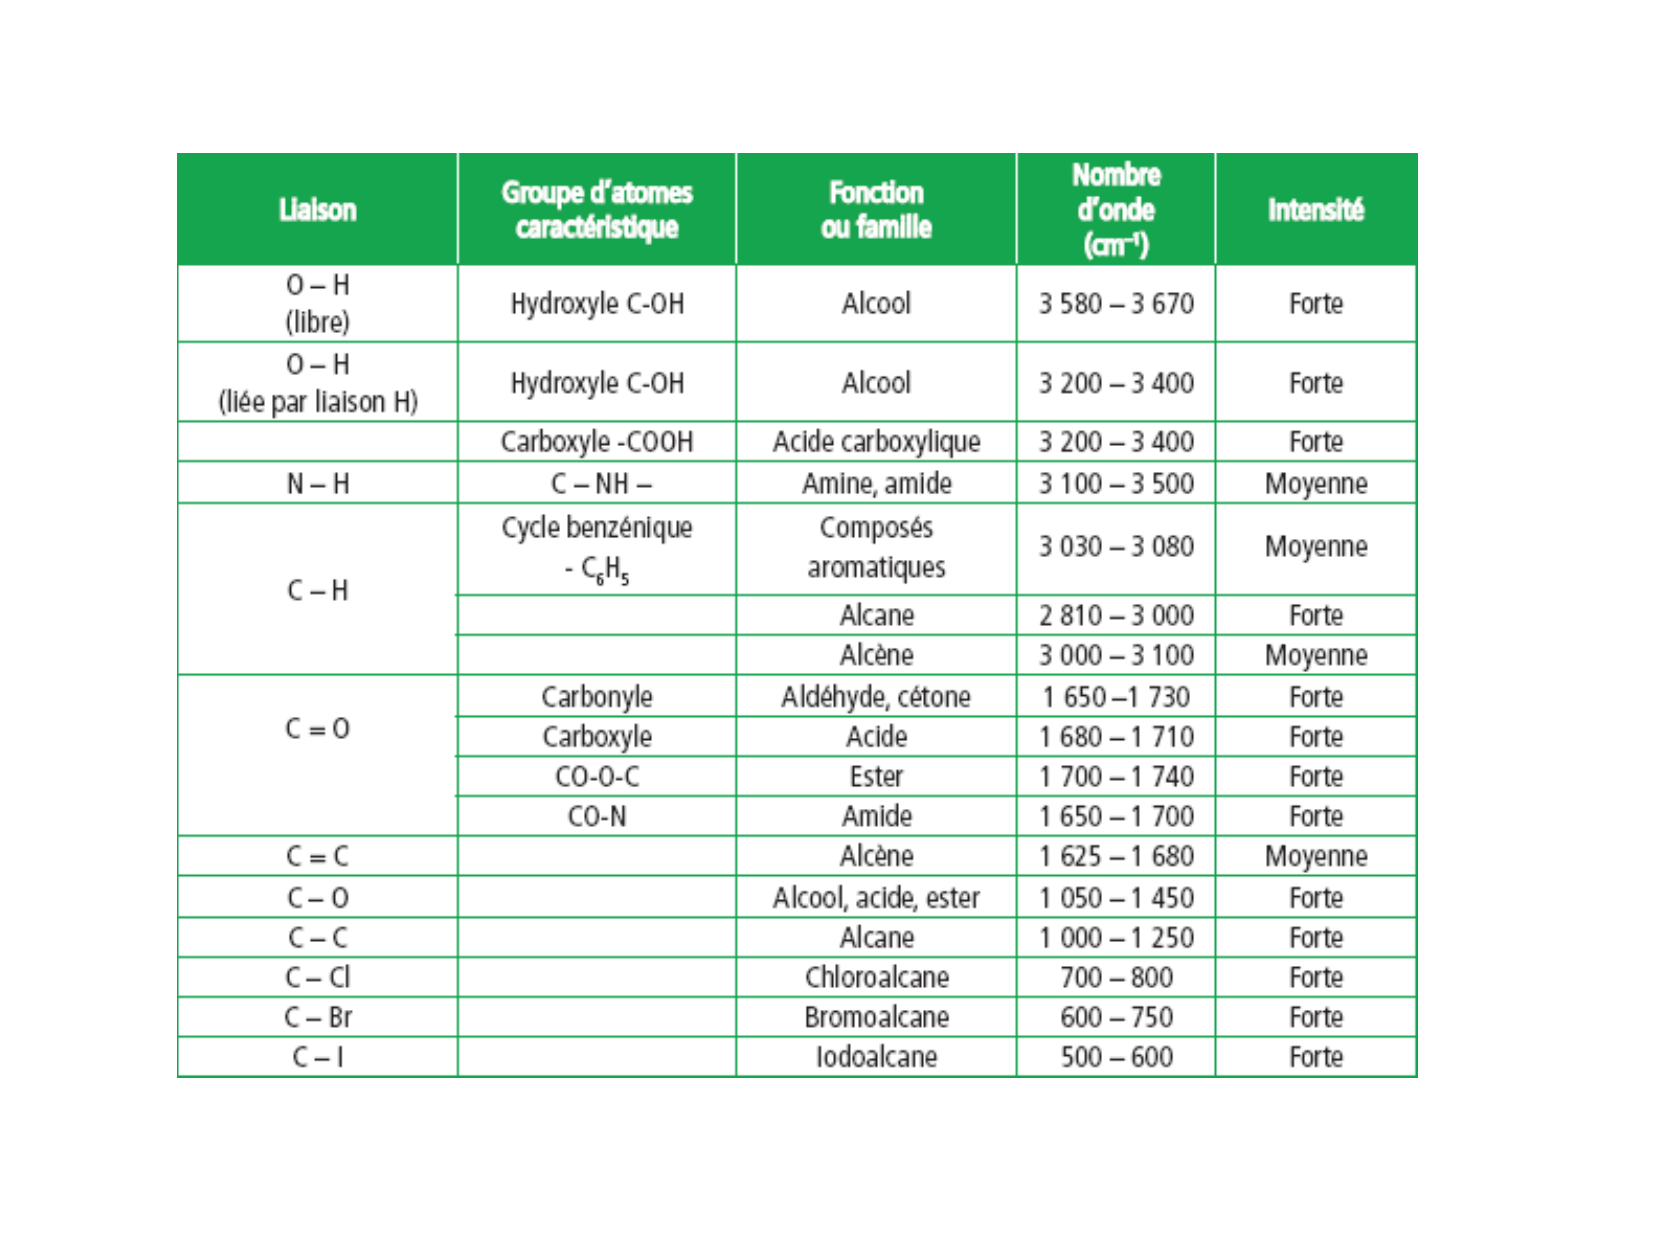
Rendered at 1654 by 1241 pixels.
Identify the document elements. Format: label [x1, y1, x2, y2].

picture [177, 153, 1418, 1078]
